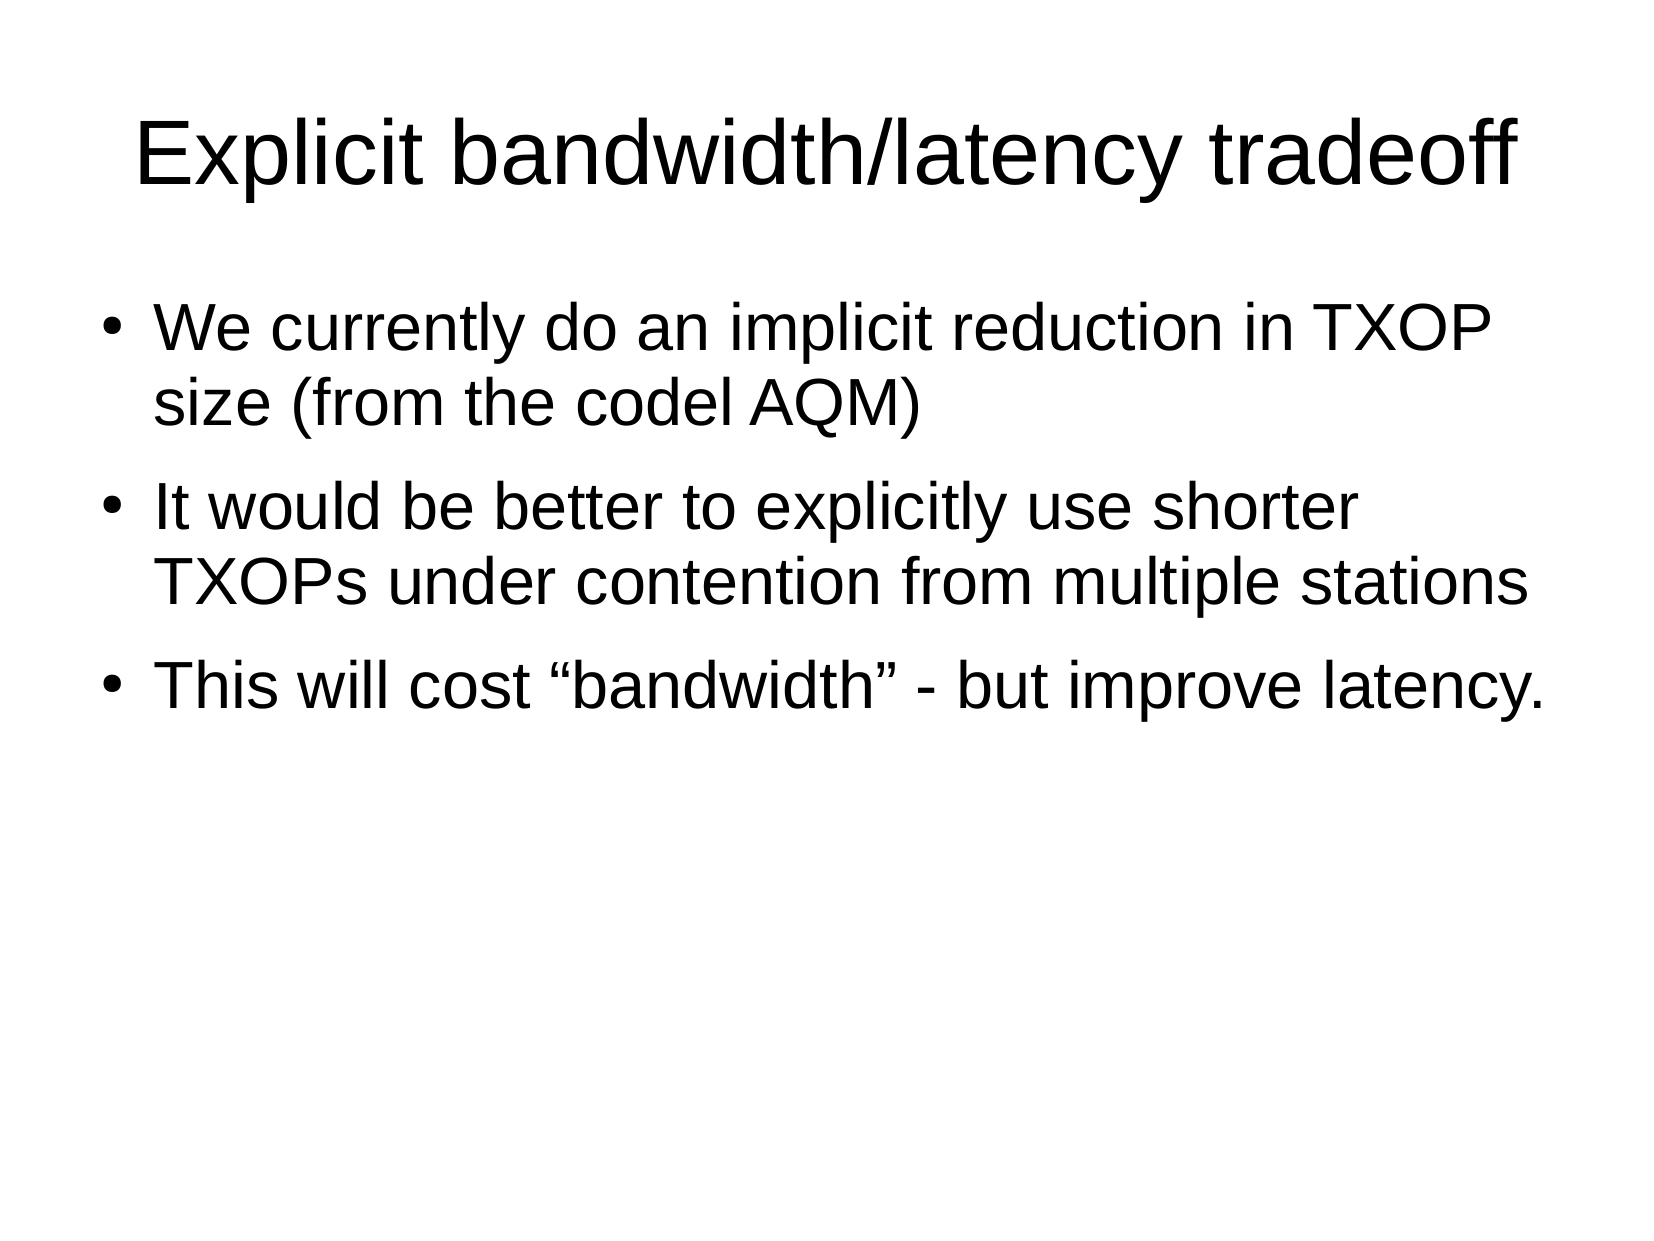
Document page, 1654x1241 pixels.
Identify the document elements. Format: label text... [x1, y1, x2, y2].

title Explicit bandwidth/latency tradeoff [82, 49, 1571, 257]
list We currently do an implicit reduction in TXOP size (from the codel AQM) It would be better to explicitly use shorter TXOPs under contention from multiple stations This will cost “bandwidth” - but improve latency. [82, 290, 1571, 1010]
